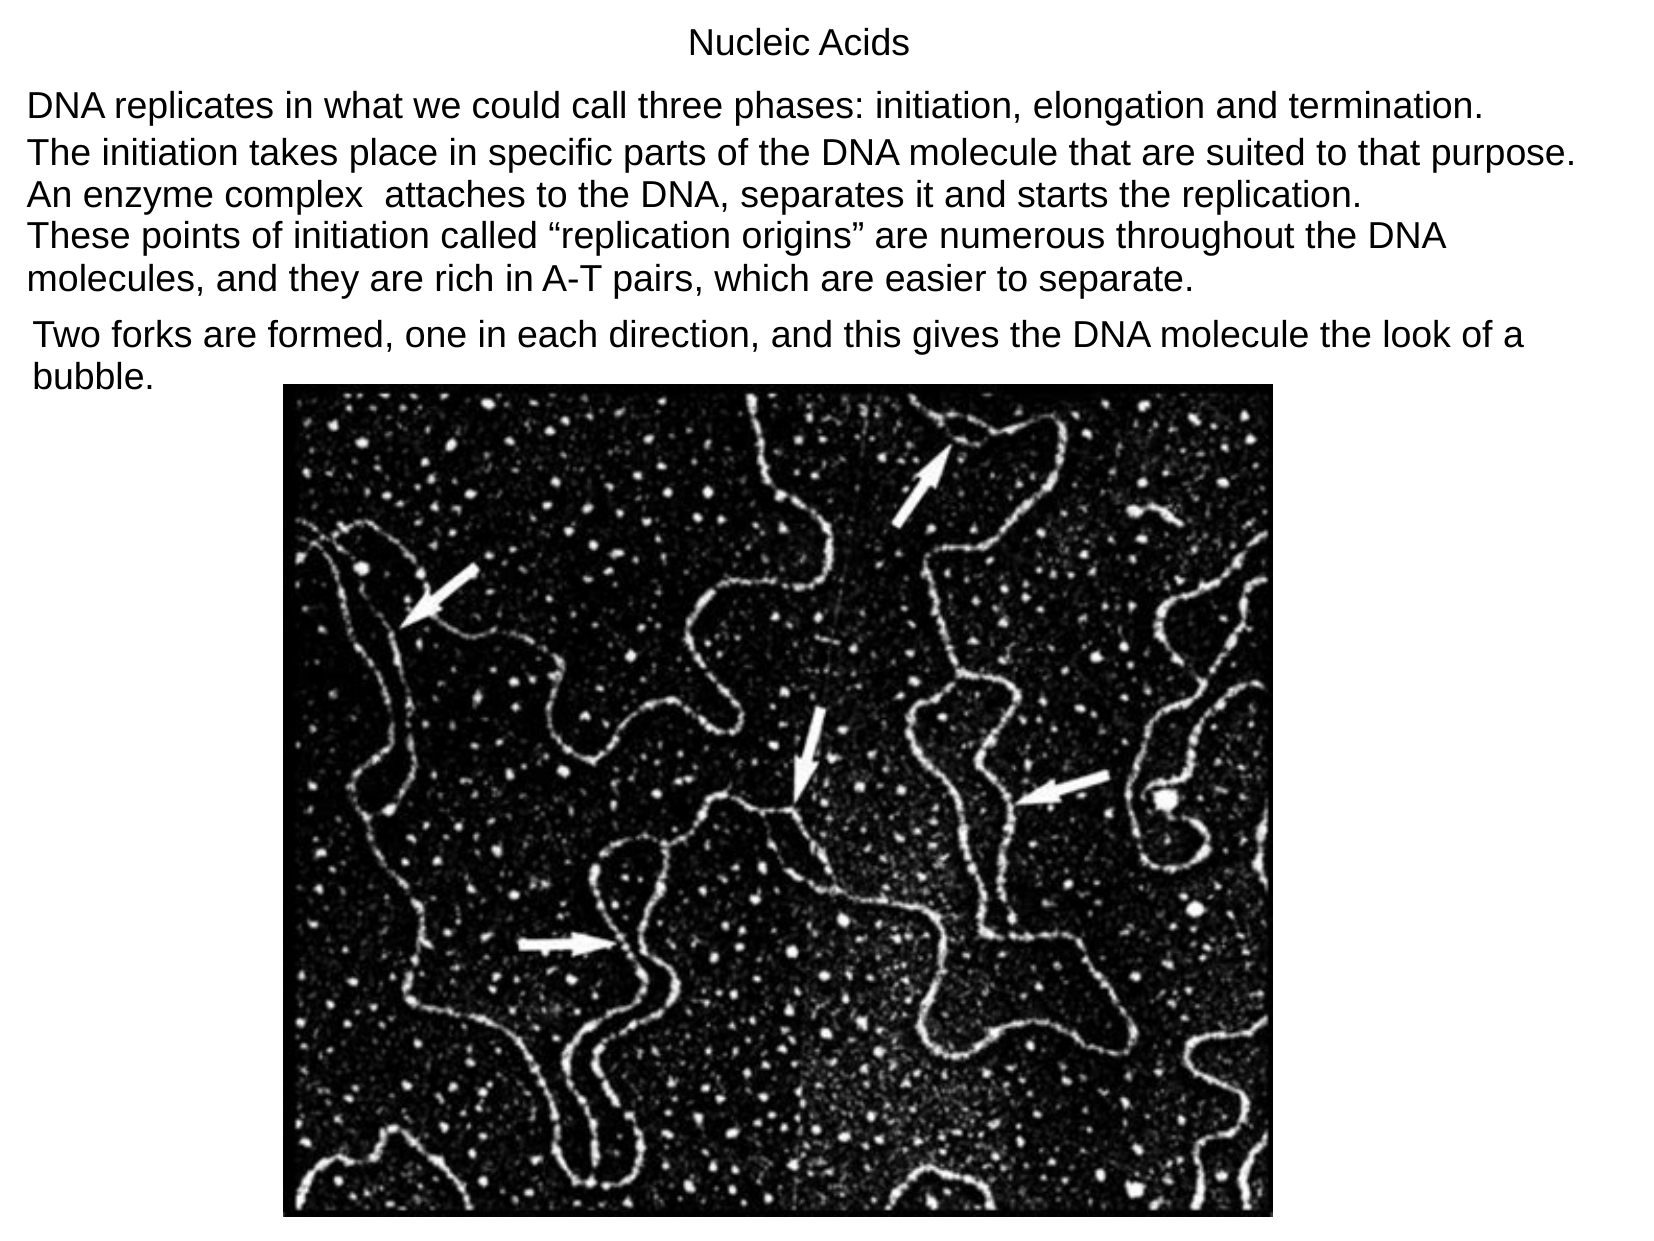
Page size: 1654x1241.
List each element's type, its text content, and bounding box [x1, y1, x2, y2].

text_box Two forks are formed, one in each direction, and this gives the DNA molecule the look of a bubble. [17, 306, 1595, 573]
text_box The initiation takes place in specific parts of the DNA molecule that are suited to that purpose. An enzyme complex attaches to the DNA, separates it and starts the replication. These points of initiation called “replication origins” are numerous throughout the DNA molecules, and they are rich in A-T pairs, which are easier to separate. [11, 123, 1595, 307]
picture [283, 384, 1273, 1217]
text_box DNA replicates in what we could call three phases: initiation, elongation and termination. [11, 76, 1607, 176]
text_box Nucleic Acids [673, 14, 1654, 71]
